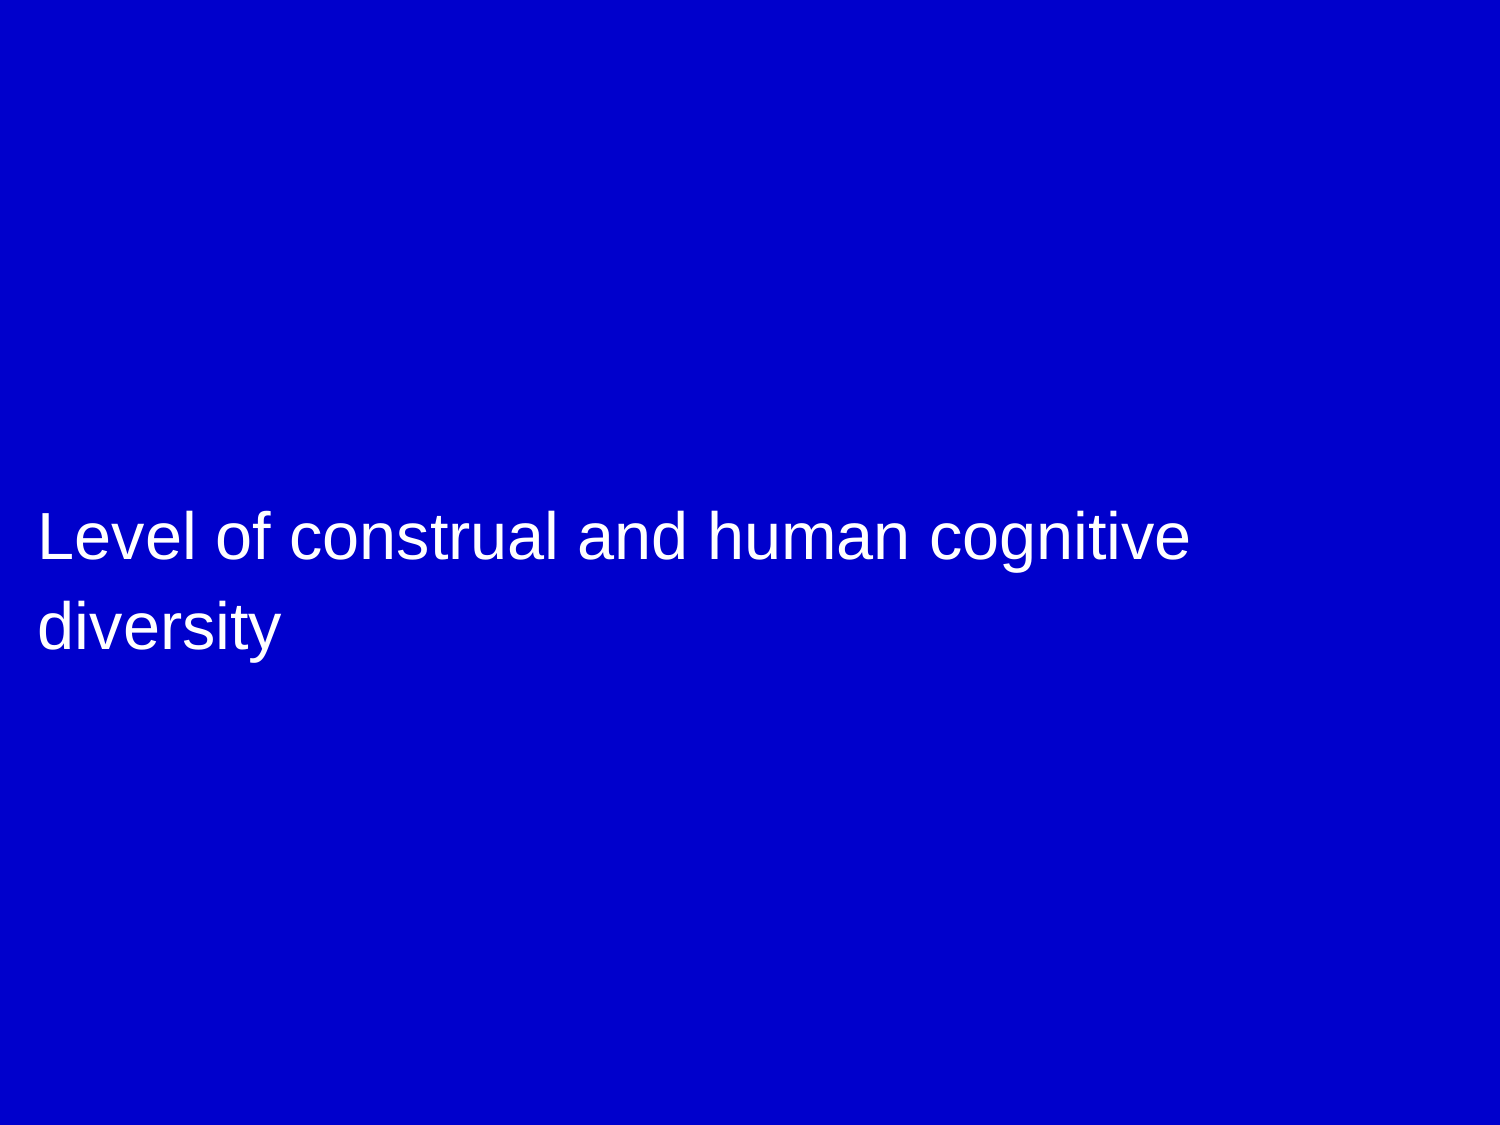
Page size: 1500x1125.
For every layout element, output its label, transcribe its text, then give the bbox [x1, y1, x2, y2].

title Level of construal and human cognitive diversity [23, 344, 1464, 804]
